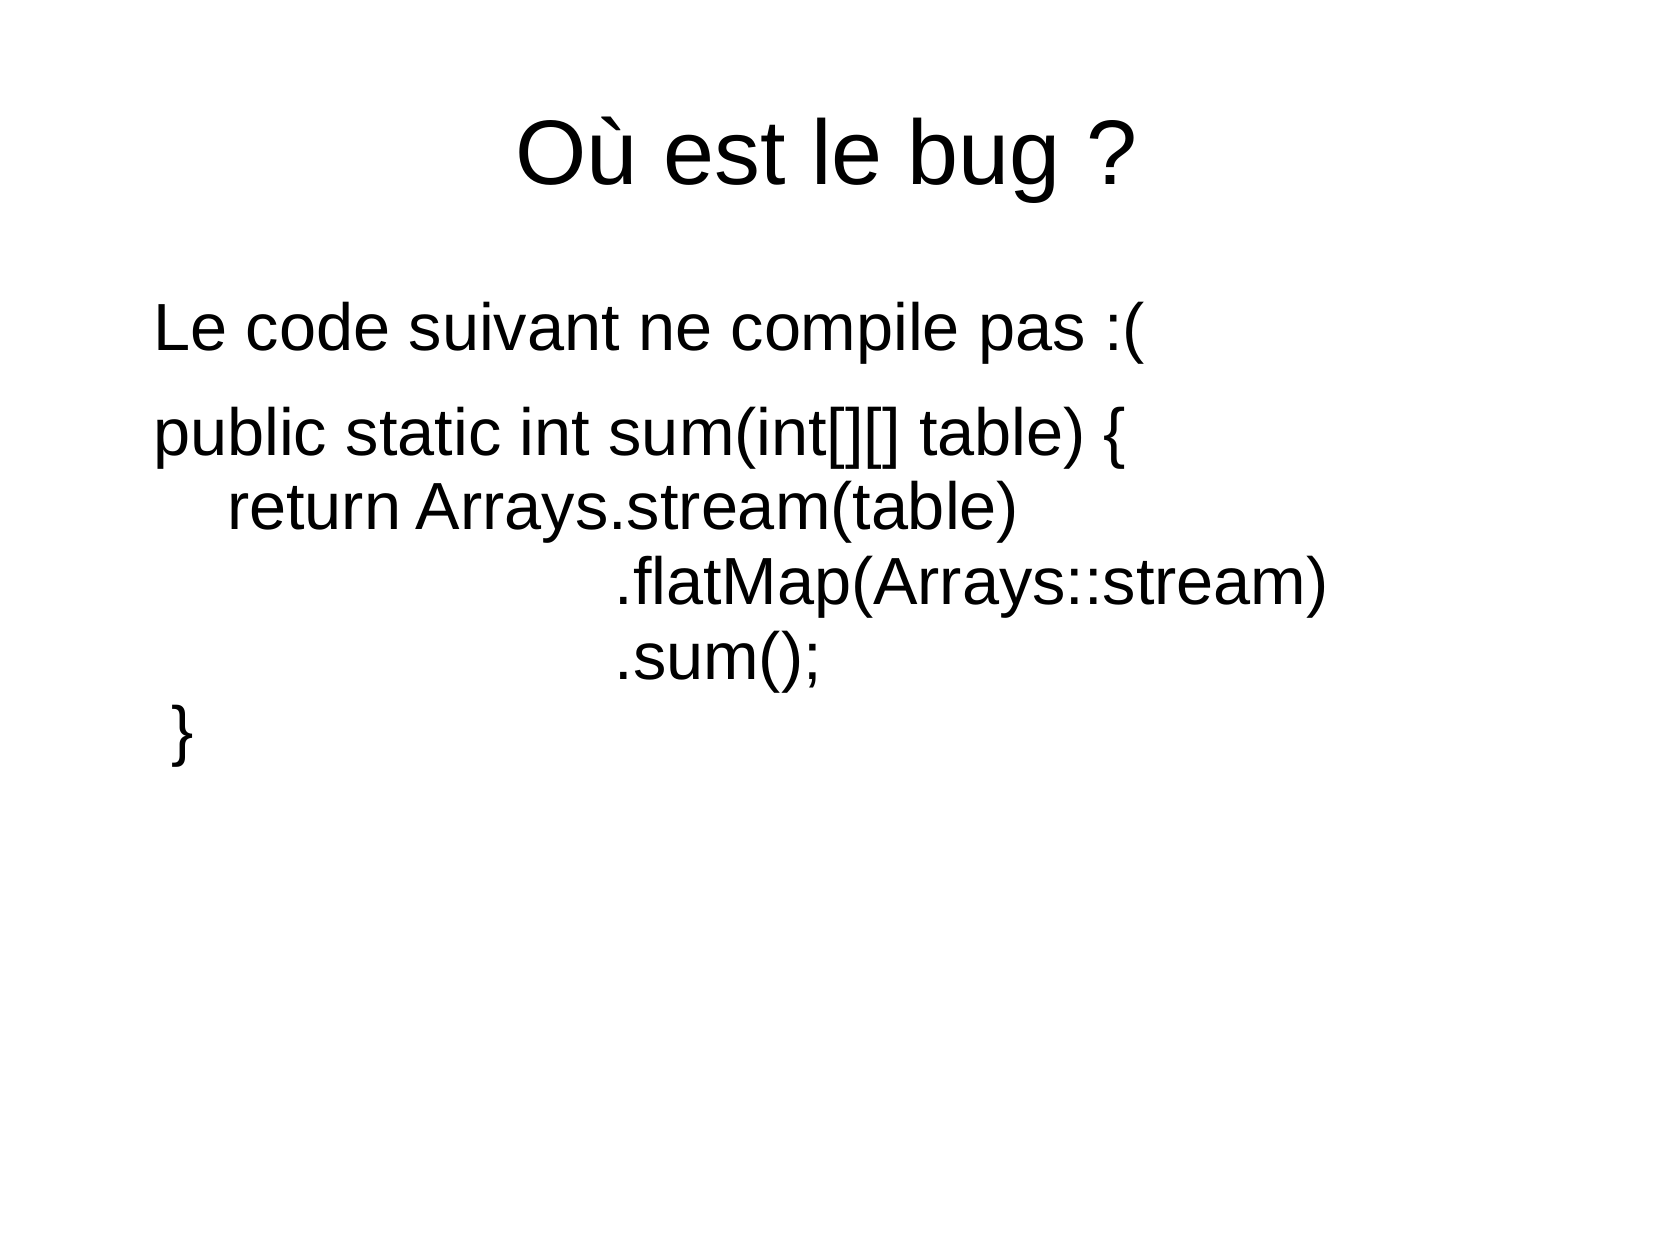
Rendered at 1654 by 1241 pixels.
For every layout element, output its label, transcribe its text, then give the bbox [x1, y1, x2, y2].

title Où est le bug ? [82, 49, 1571, 257]
list Le code suivant ne compile pas :( public static int sum(int[][] table) { return Arrays.stream(table) .flatMap(Arrays::stream) .sum(); } [82, 290, 1571, 1010]
